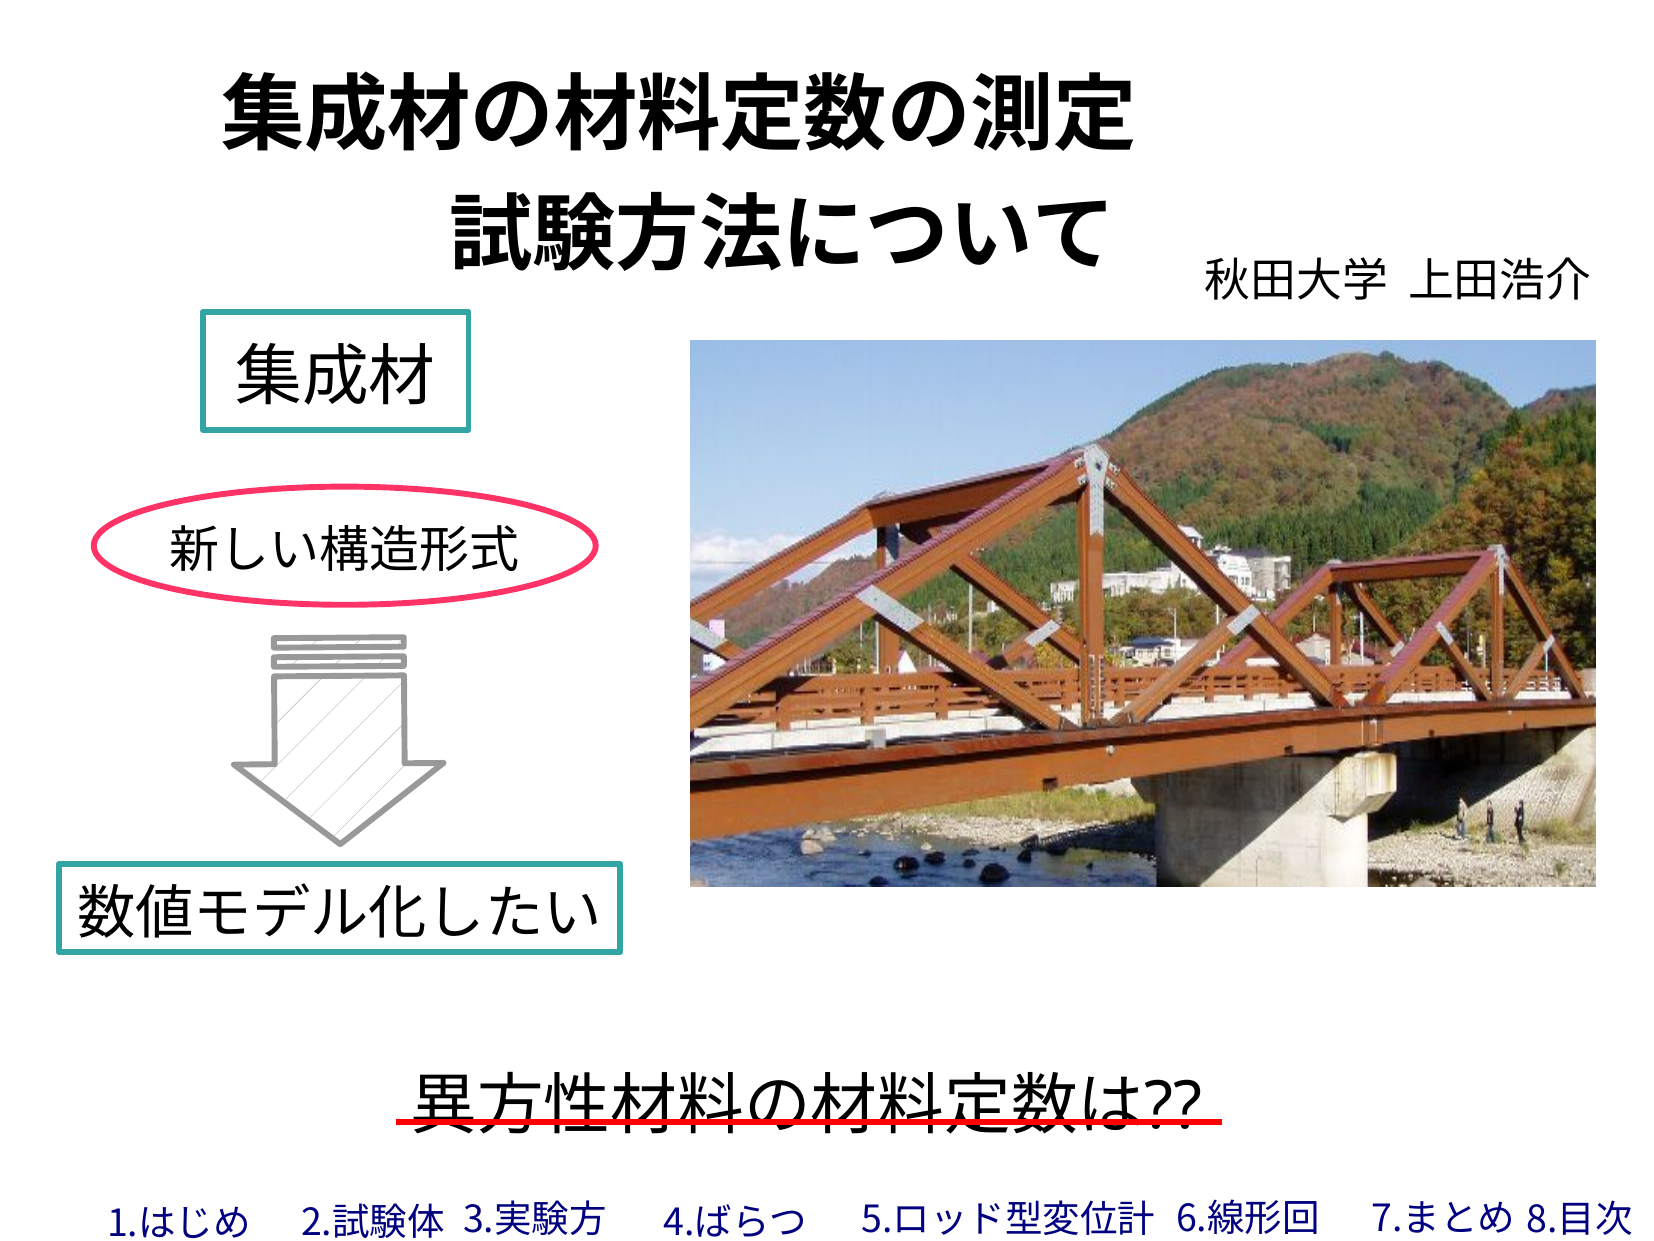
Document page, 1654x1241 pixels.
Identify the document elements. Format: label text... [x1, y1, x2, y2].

text_box [273, 656, 404, 667]
text_box 異方性材料の材料定数は?? [395, 1043, 1242, 1132]
text_box 7.まとめ [1356, 1180, 1535, 1236]
text_box 8.目次 [1511, 1181, 1654, 1237]
text_box 2.試験体 [286, 1184, 464, 1241]
text_box 集成材の材料定数の測定 試験方法について [206, 39, 1326, 237]
picture [690, 340, 1596, 887]
text_box 5.ロッド型変位計 [846, 1181, 1172, 1238]
text_box 4.ばらつき [648, 1184, 856, 1241]
text_box 6.線形回帰 [1161, 1180, 1368, 1237]
text_box 秋田大学 上田浩介 [1189, 236, 1625, 302]
text_box 集成材 [202, 311, 469, 430]
text_box 3.実験方法 [448, 1181, 656, 1238]
text_box [233, 675, 444, 845]
text_box 新しい構造形式 [93, 486, 596, 605]
text_box 数値モデル化したい [59, 863, 621, 953]
text_box [273, 637, 404, 648]
text_box 1.はじめに [92, 1185, 286, 1241]
